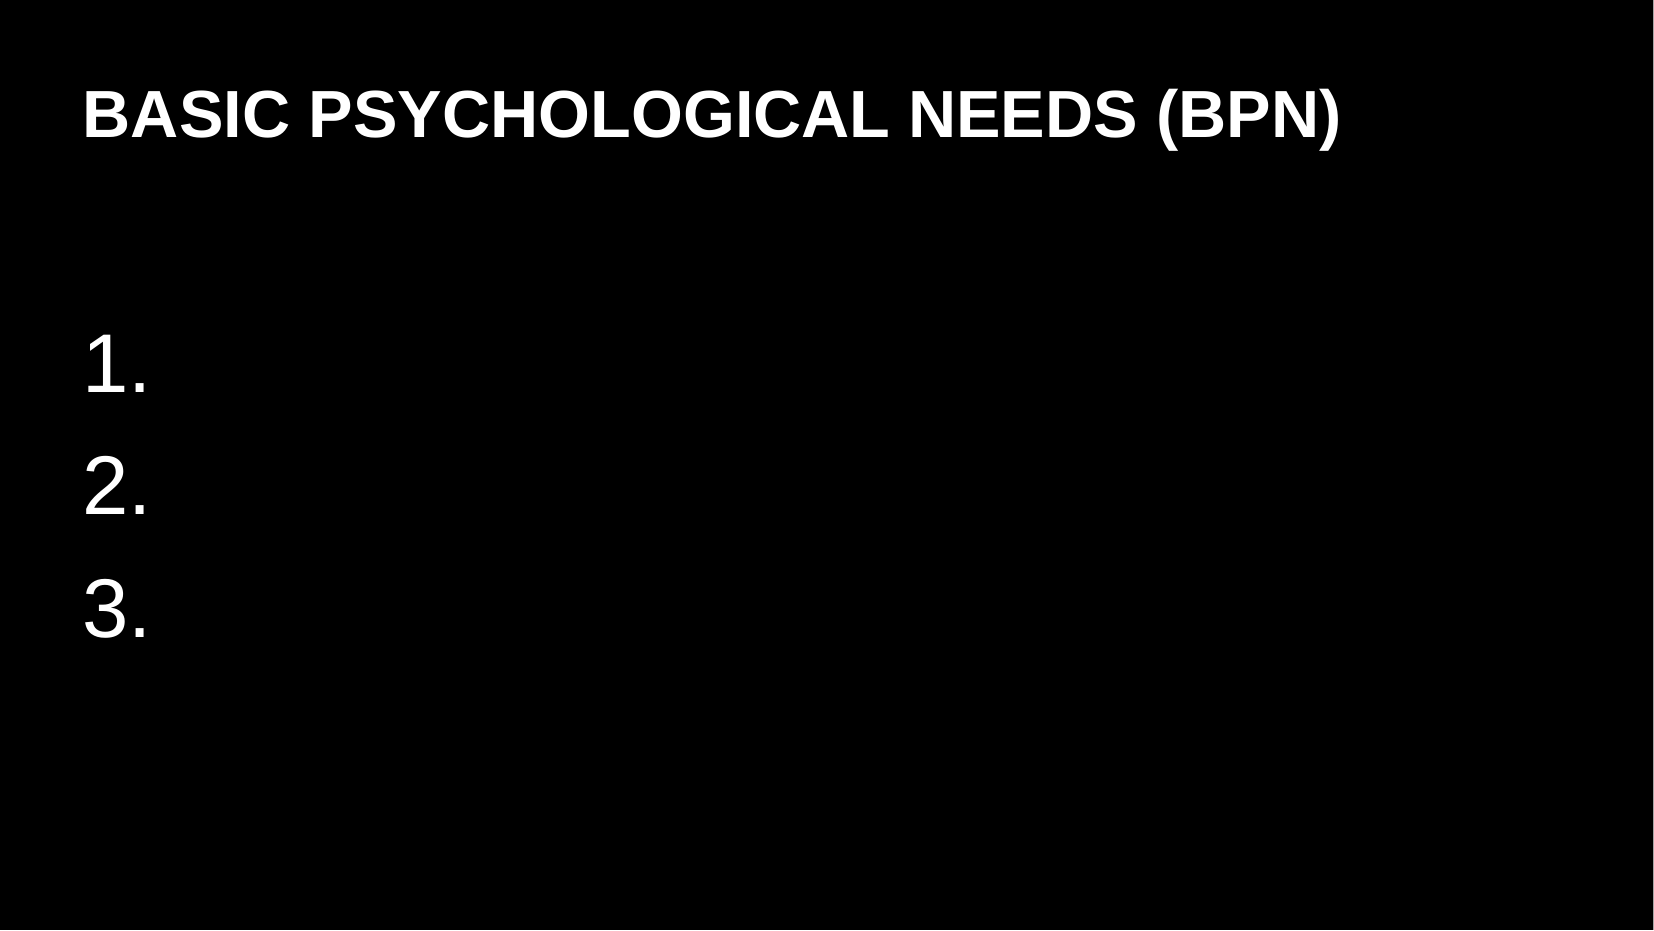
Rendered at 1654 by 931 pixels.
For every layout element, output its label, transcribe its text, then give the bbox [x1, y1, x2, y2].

list 1. 2. 3. [82, 316, 1571, 857]
title BASIC PSYCHOLOGICAL NEEDS (BPN) [82, 37, 1571, 193]
